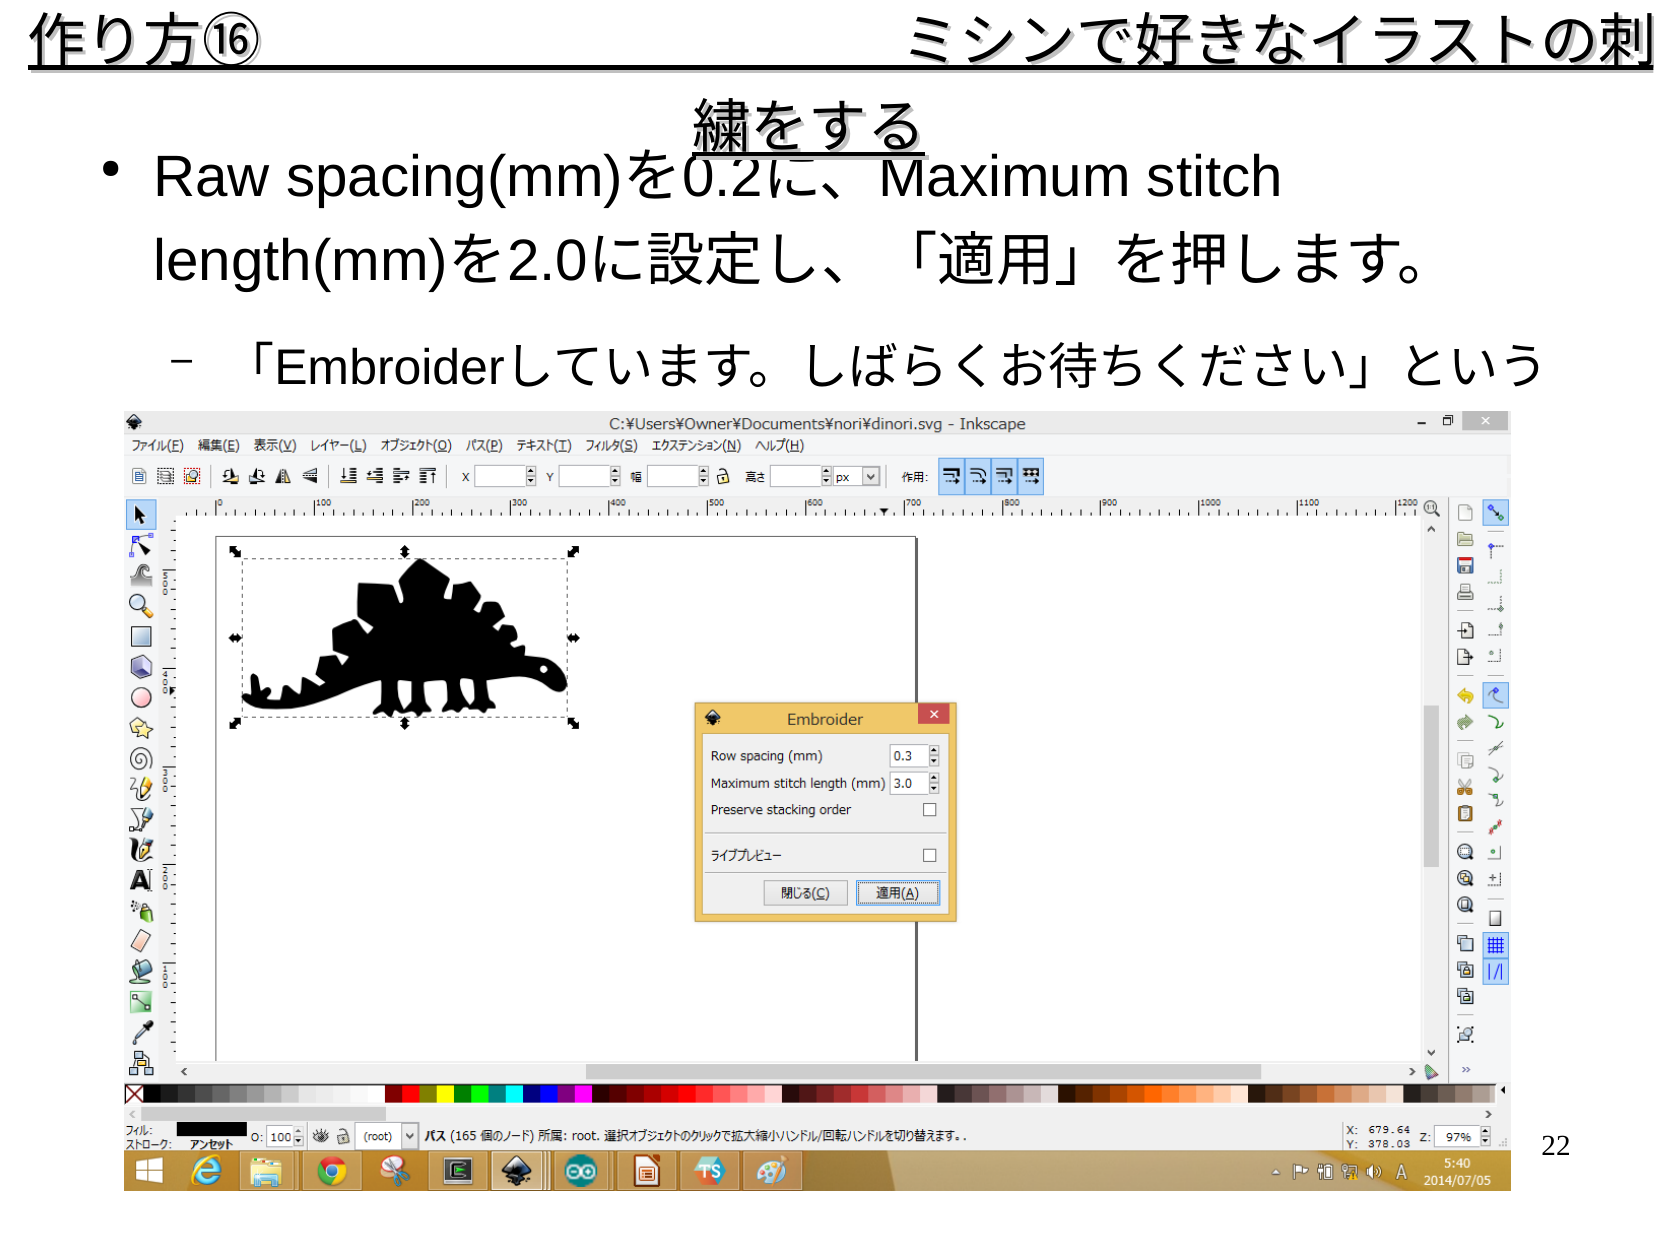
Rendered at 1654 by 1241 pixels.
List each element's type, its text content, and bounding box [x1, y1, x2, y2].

list Raw spacing(mm)を0.2に、Maximum stitch length(mm)を2.0に設定し、「適用」を押します。 「Embroiderしています。しばらくお待ちください」というダイアログが表示されます。 [82, 178, 1571, 848]
title 作り方⑯ ミシンで好きなイラストの刺繍をする [0, 0, 1654, 178]
picture [124, 411, 1511, 1191]
